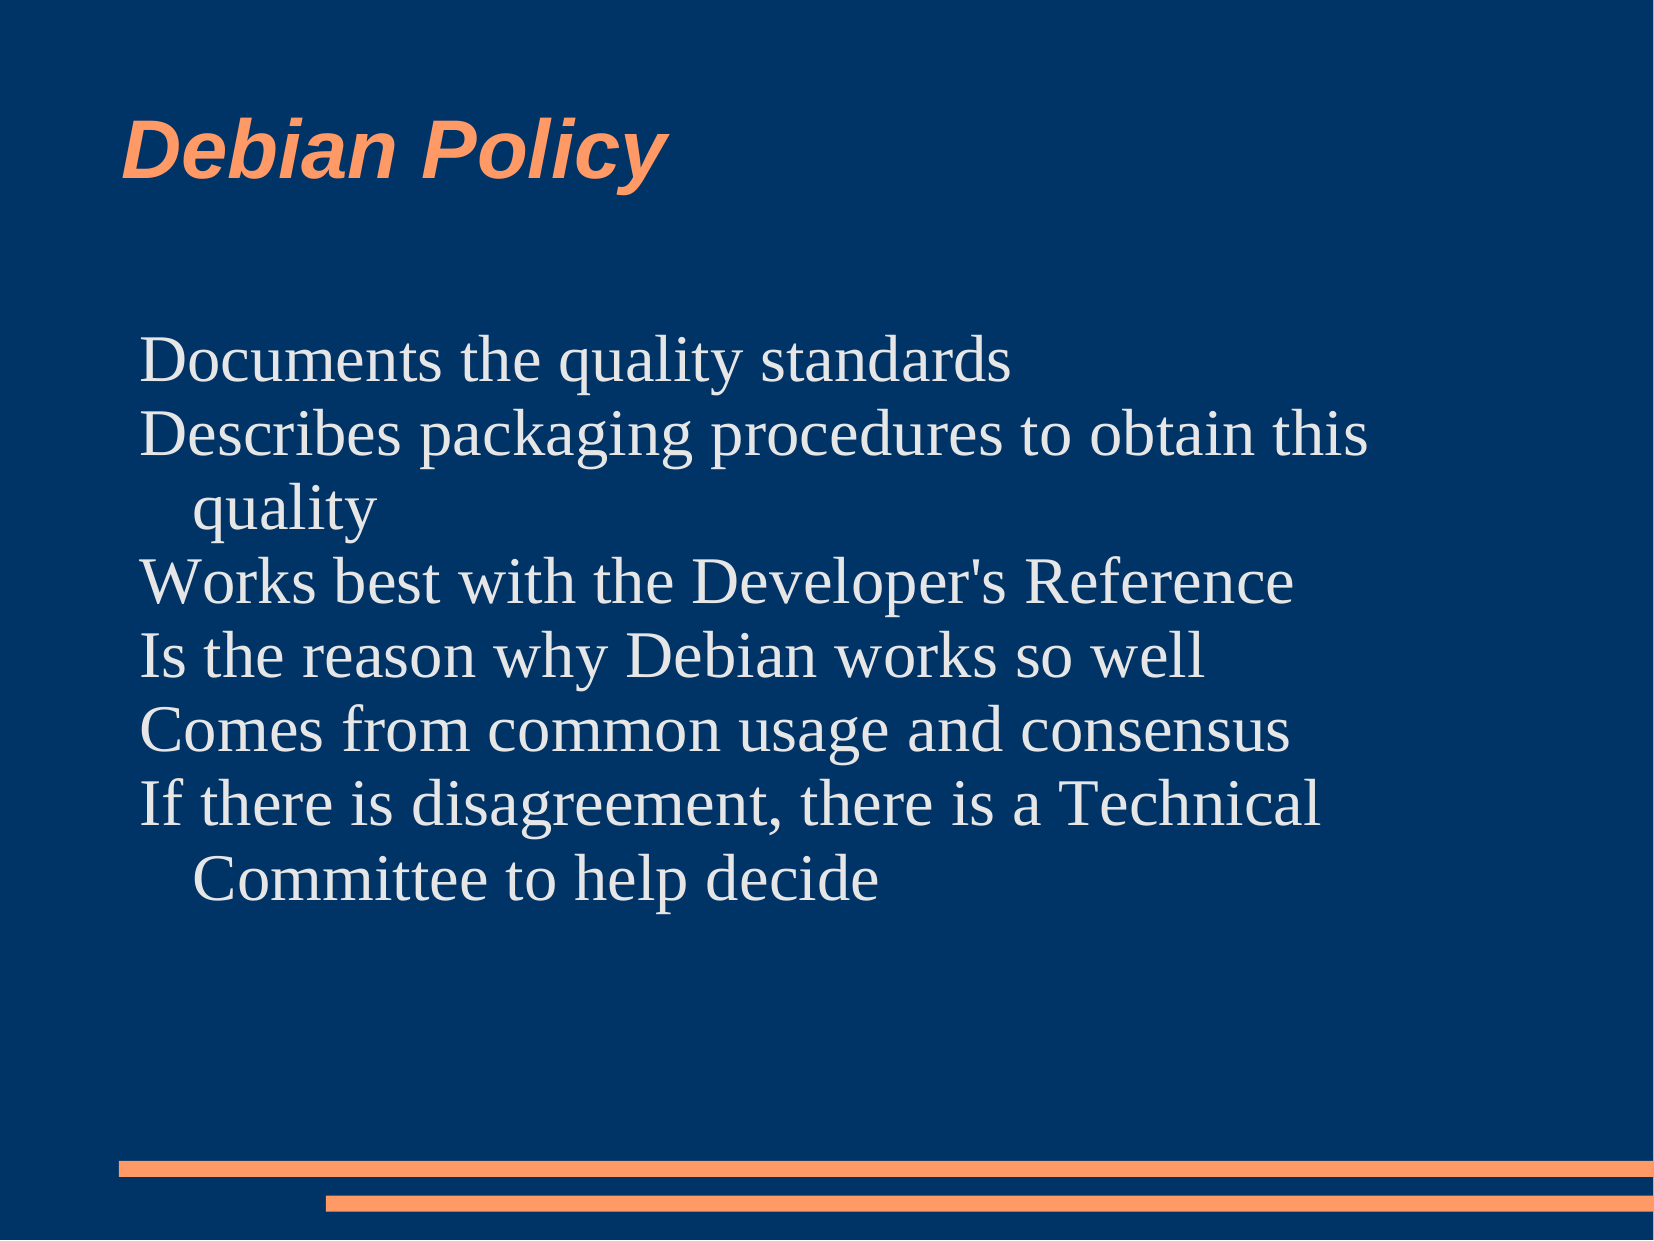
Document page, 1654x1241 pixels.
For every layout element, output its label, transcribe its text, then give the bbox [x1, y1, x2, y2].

title Debian Policy [121, 53, 1534, 247]
list Documents the quality standards Describes packaging procedures to obtain this quality Works best with the Developer's Reference Is the reason why Debian works so well Comes from common usage and consensus If there is disagreement, there is a Technical Committee to help decide [121, 322, 1561, 1118]
